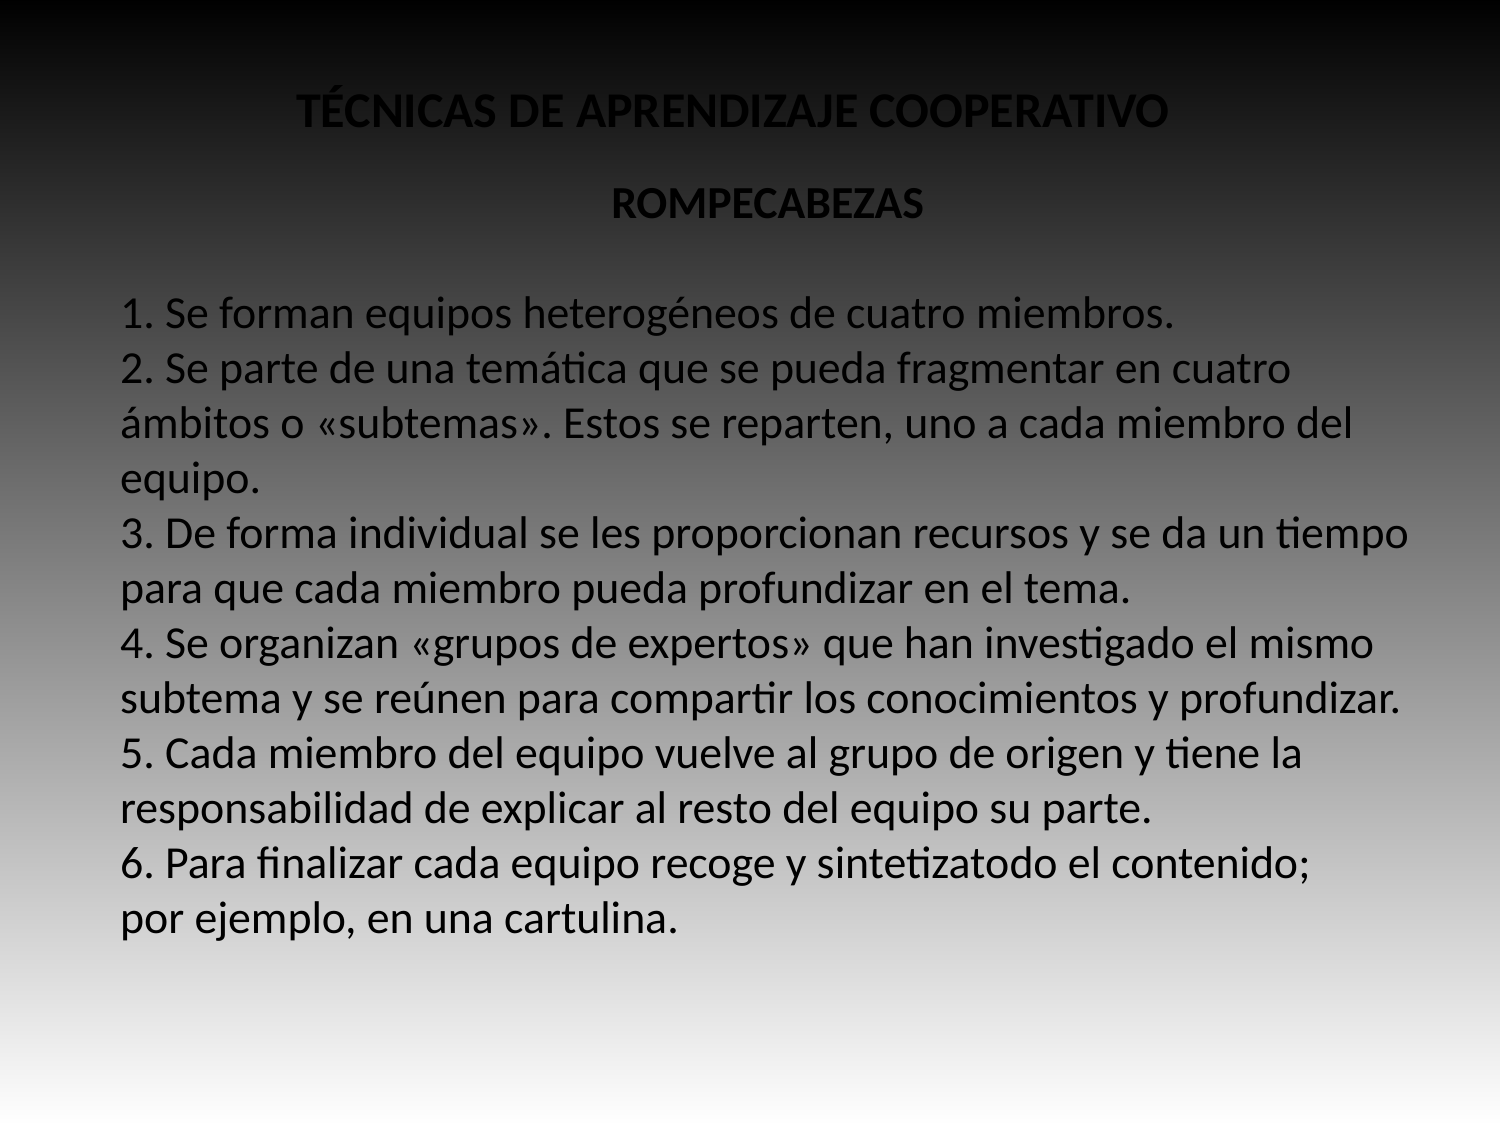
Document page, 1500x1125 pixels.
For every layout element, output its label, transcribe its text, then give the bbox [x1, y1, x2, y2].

text_box TÉCNICAS DE APRENDIZAJE COOPERATIVO [281, 70, 1325, 146]
text_box ROMPECABEZAS 1. Se forman equipos heterogéneos de cuatro miembros. 2. Se parte de una temática que se pueda fragmentar en cuatro ámbitos o «subtemas». Estos se reparten, uno a cada miembro del equipo. 3. De forma individual se les proporcionan recursos y se da un tiempo para que cada miembro pueda profundizar en el tema. 4. Se organizan «grupos de expertos» que han investigado el mismo subtema y se reúnen para compartir los conocimientos y profundizar. 5. Cada miembro del equipo vuelve al grupo de origen y tiene la responsabilidad de explicar al resto del equipo su parte. 6. Para finalizar cada equipo recoge y sintetizatodo el contenido; por ejemplo, en una cartulina. [105, 165, 1430, 951]
